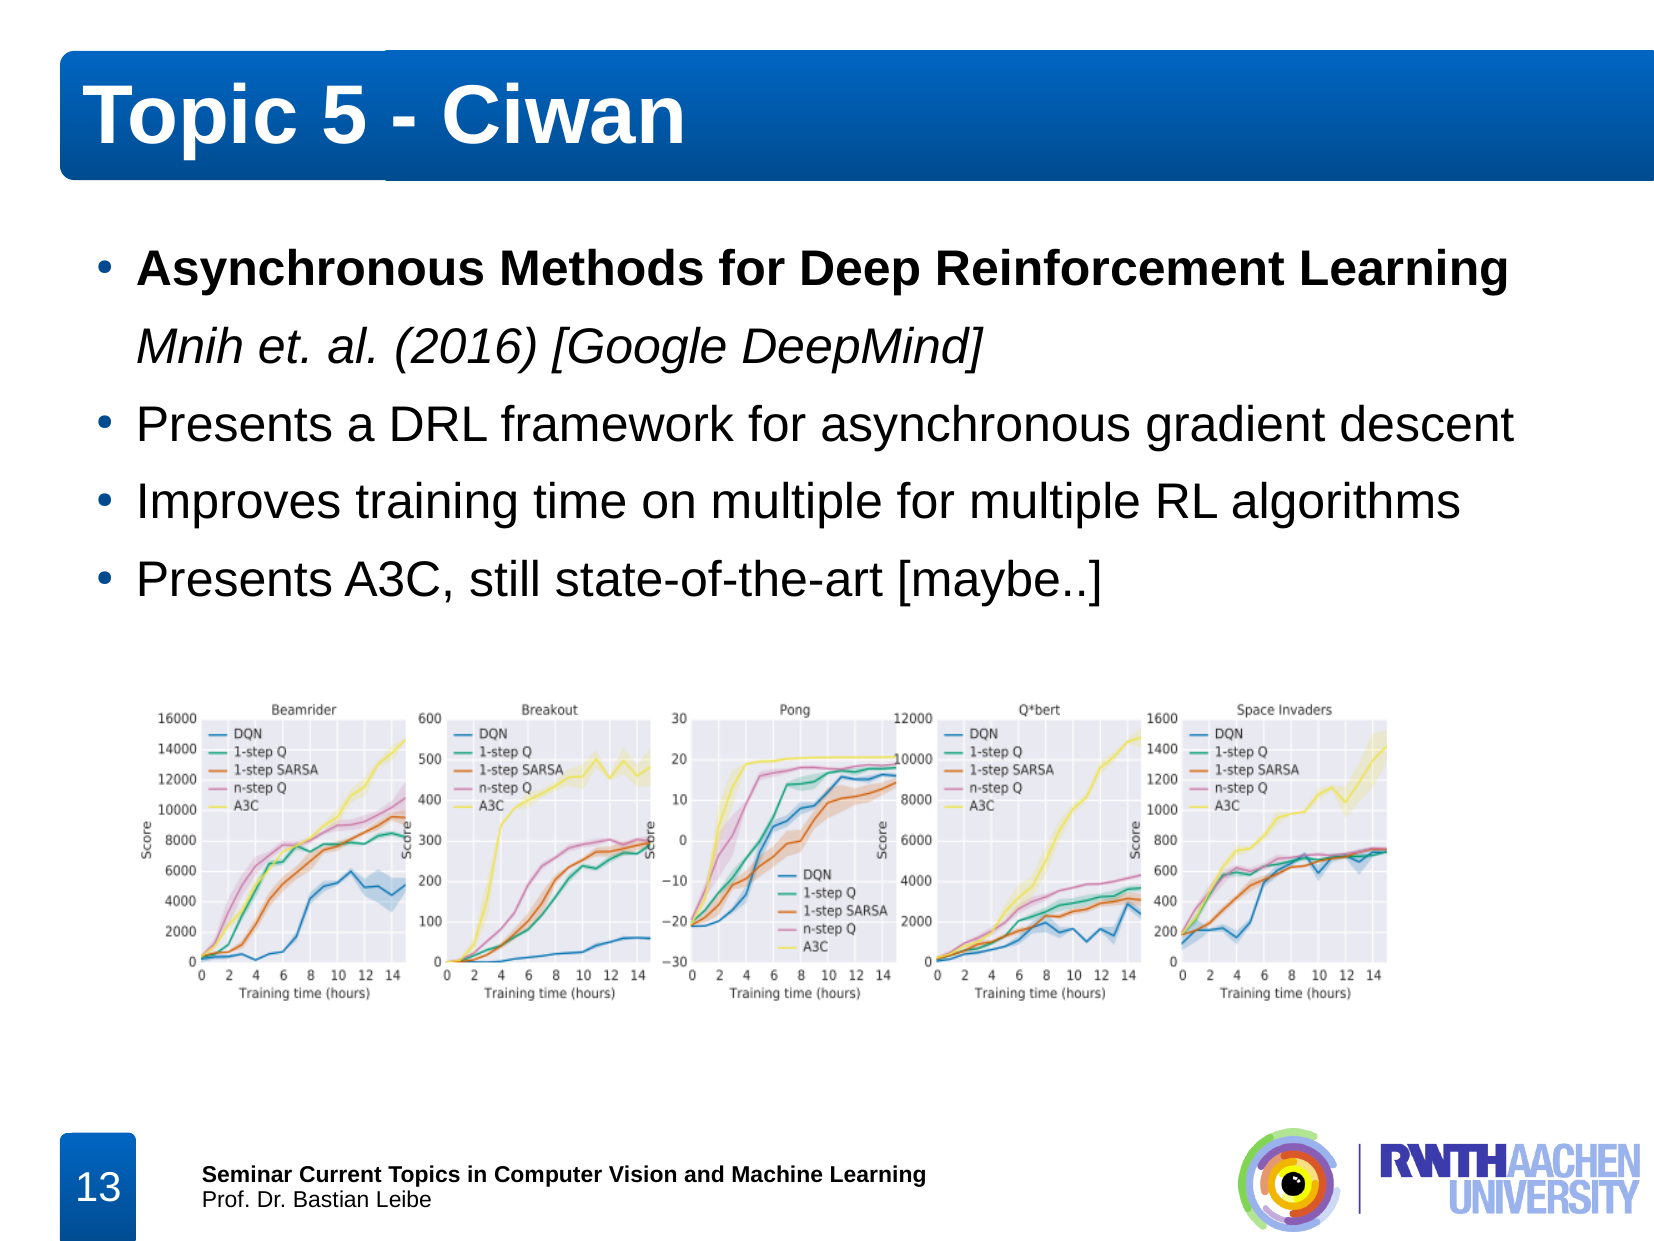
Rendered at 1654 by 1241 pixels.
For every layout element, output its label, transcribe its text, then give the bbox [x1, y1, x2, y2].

list Asynchronous Methods for Deep Reinforcement Learning Mnih et. al. (2016) [Google DeepMind] Presents a DRL framework for asynchronous gradient descent Improves training time on multiple for multiple RL algorithms Presents A3C, still state-of-the-art [maybe..] [82, 240, 1538, 661]
picture [135, 696, 1412, 1006]
title Topic 5 - Ciwan [82, 61, 1571, 168]
picture [1238, 1128, 1640, 1232]
